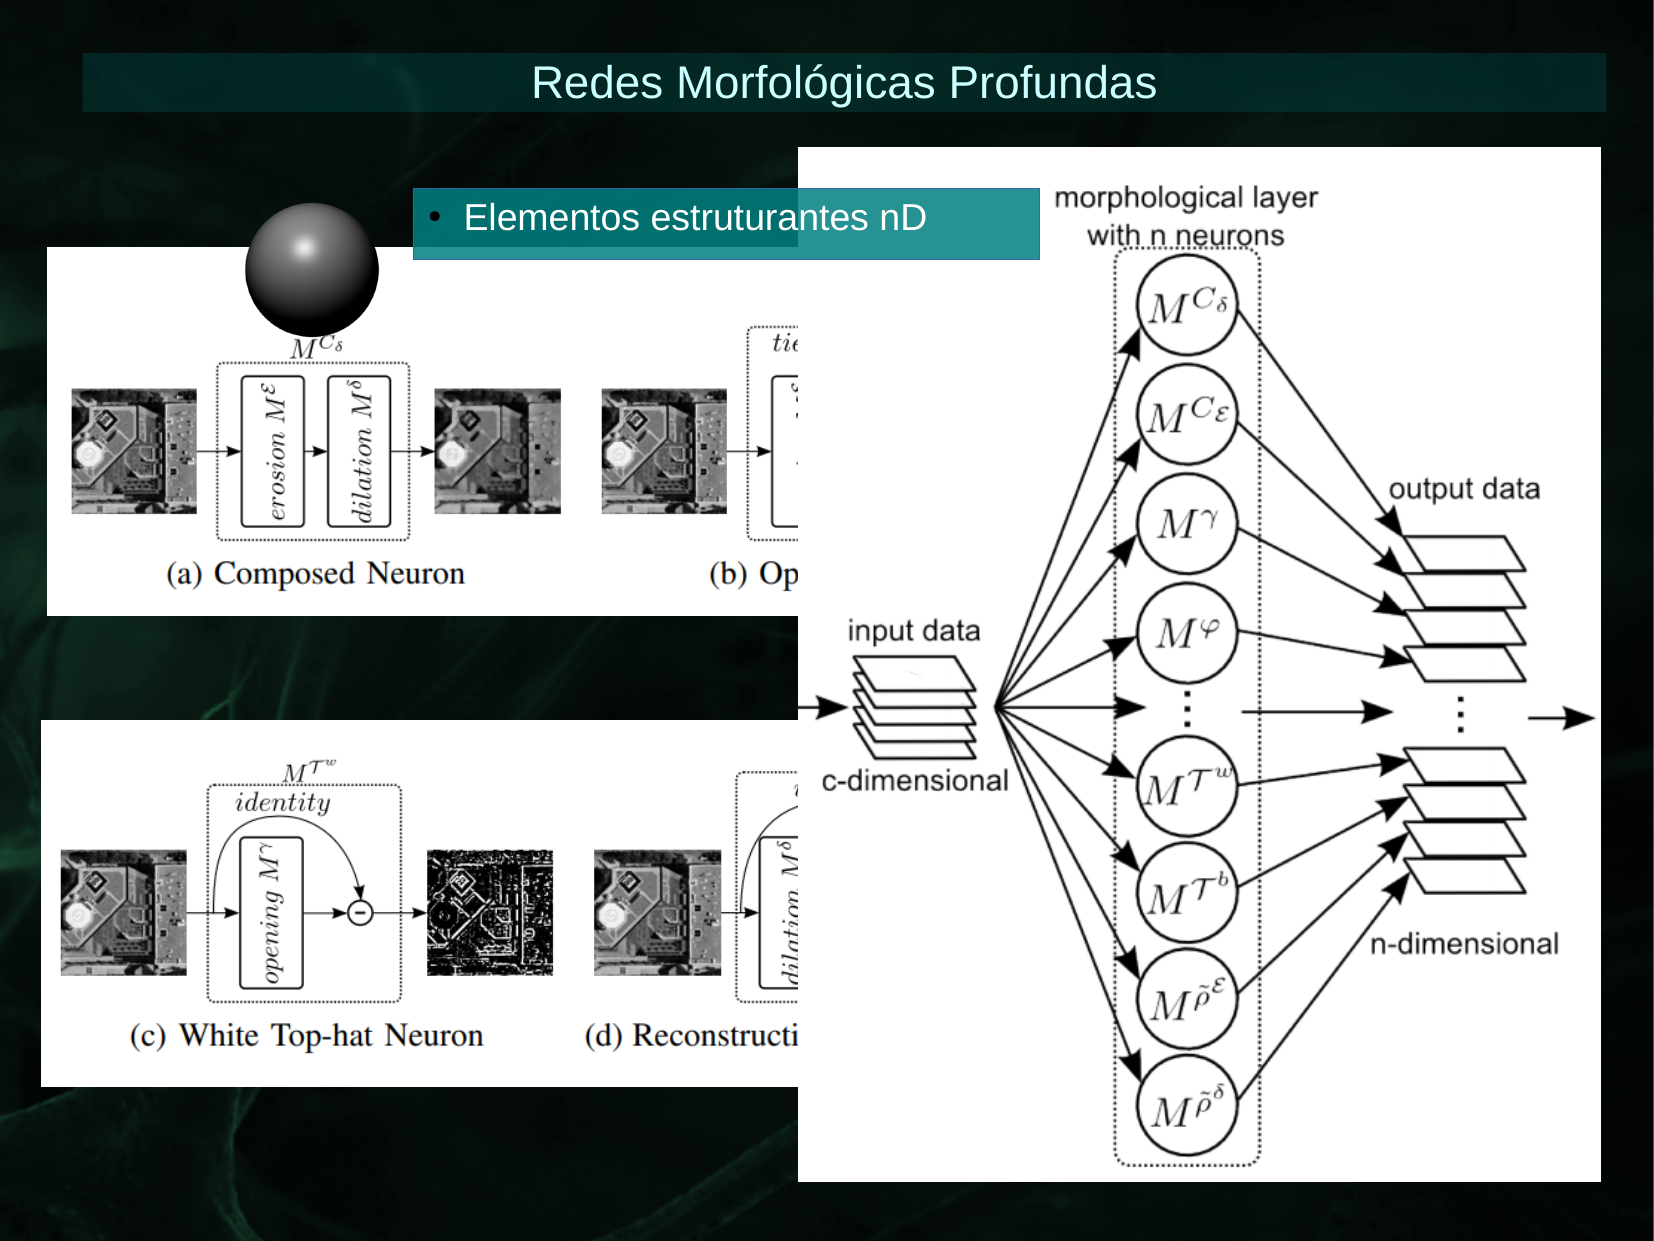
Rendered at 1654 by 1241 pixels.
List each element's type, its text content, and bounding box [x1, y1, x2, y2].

text_box Elementos estruturantes nD [413, 188, 1040, 260]
picture [0, 0, 1654, 1241]
text_box Redes Morfológicas Profundas [82, 53, 1607, 113]
